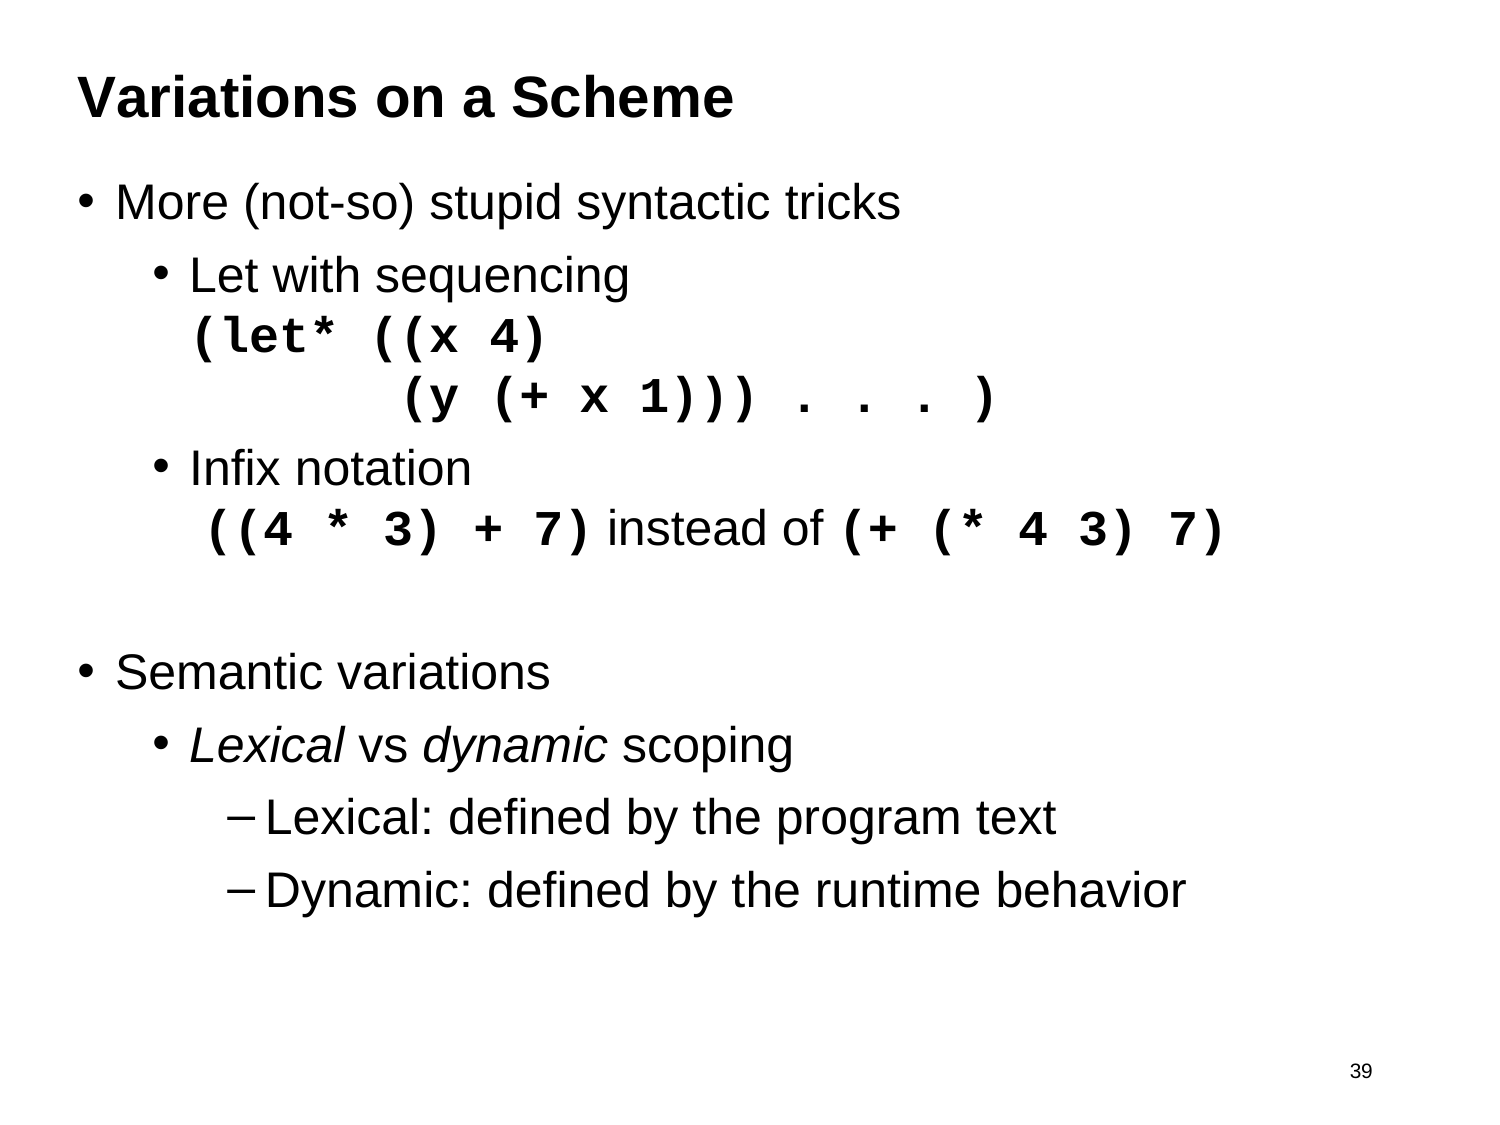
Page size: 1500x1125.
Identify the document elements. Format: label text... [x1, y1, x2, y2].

text_box More (not-so) stupid syntactic tricks Let with sequencing (let* ((x 4) (y (+ x 1))) . . . ) Infix notation ((4 * 3) + 7) instead of (+ (* 4 3) 7) Semantic variations Lexical vs dynamic scoping Lexical: defined by the program text Dynamic: defined by the runtime behavior [62, 162, 1450, 1000]
text_box Variations on a Scheme [62, 24, 1338, 162]
text_box <number> [1025, 1049, 1388, 1101]
